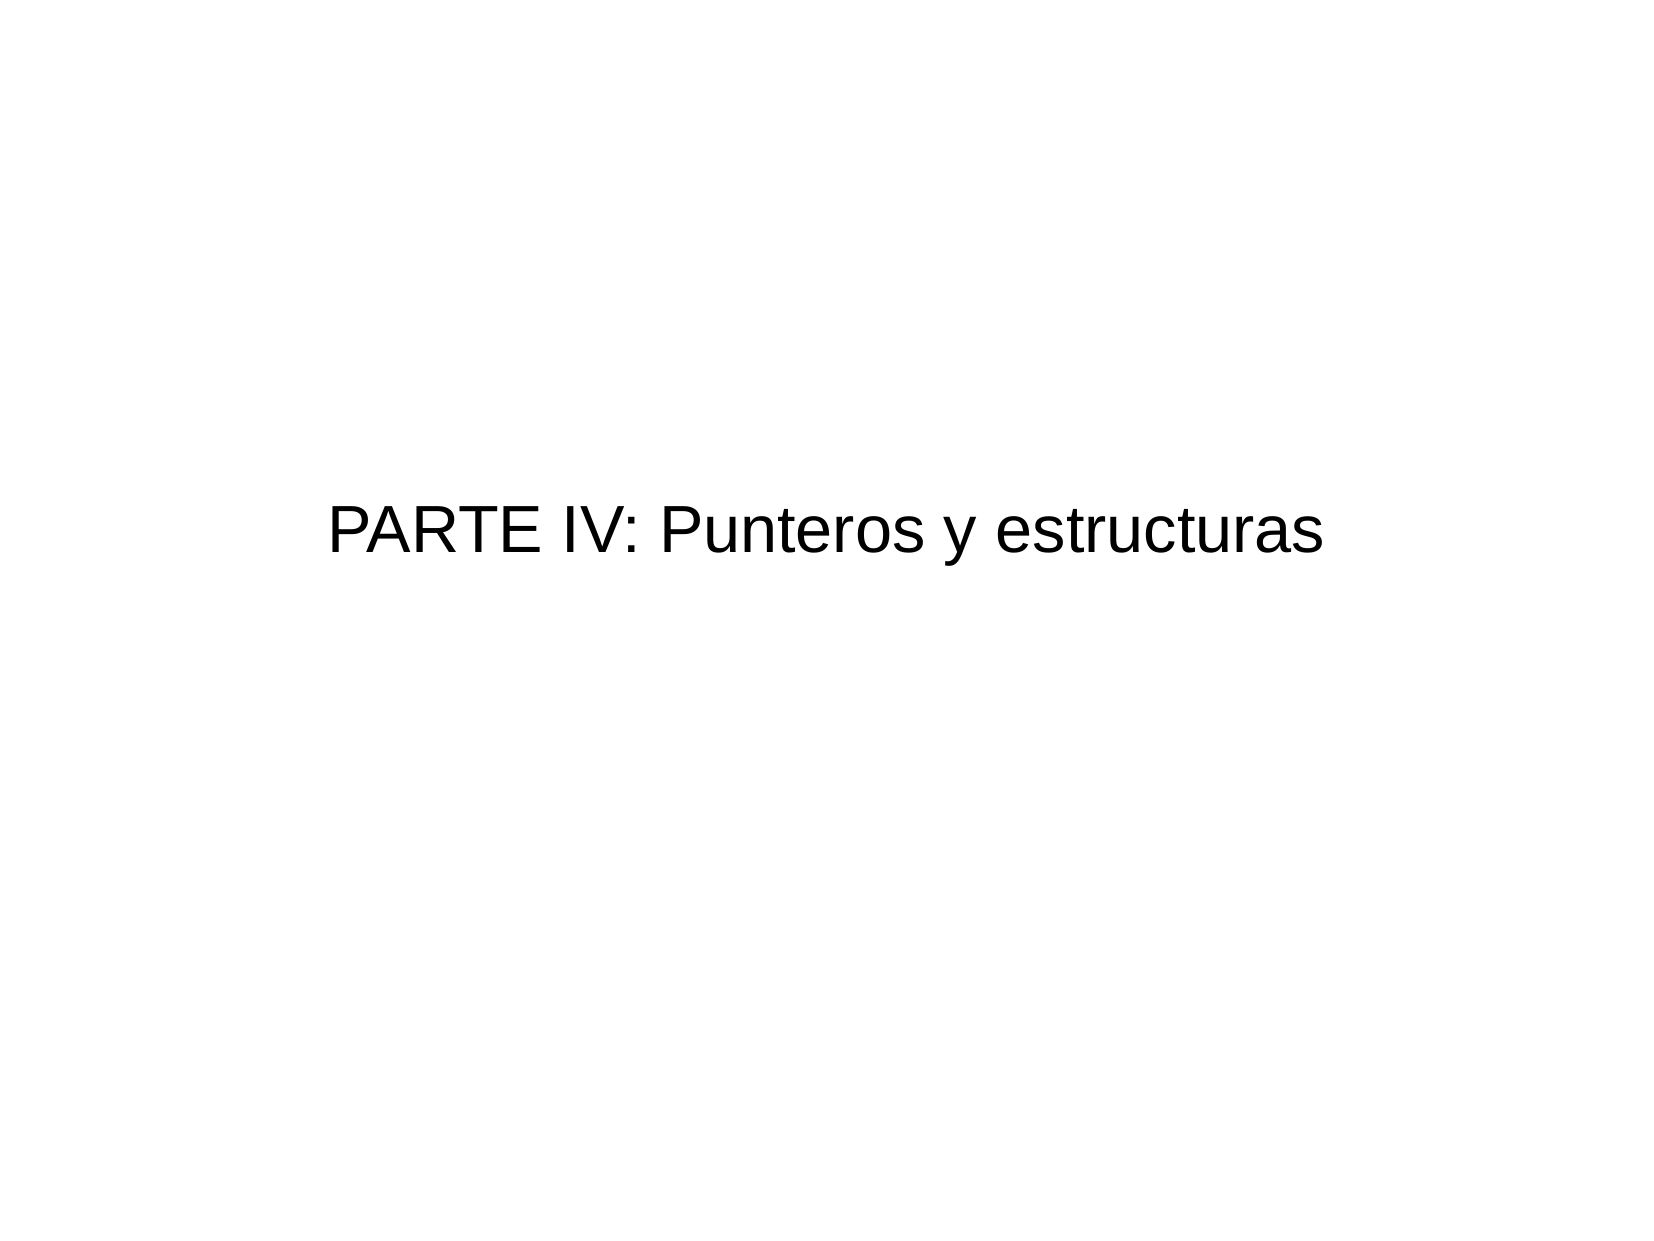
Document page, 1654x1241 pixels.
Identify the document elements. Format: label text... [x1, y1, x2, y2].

subtitle PARTE IV: Punteros y estructuras [82, 49, 1571, 1010]
